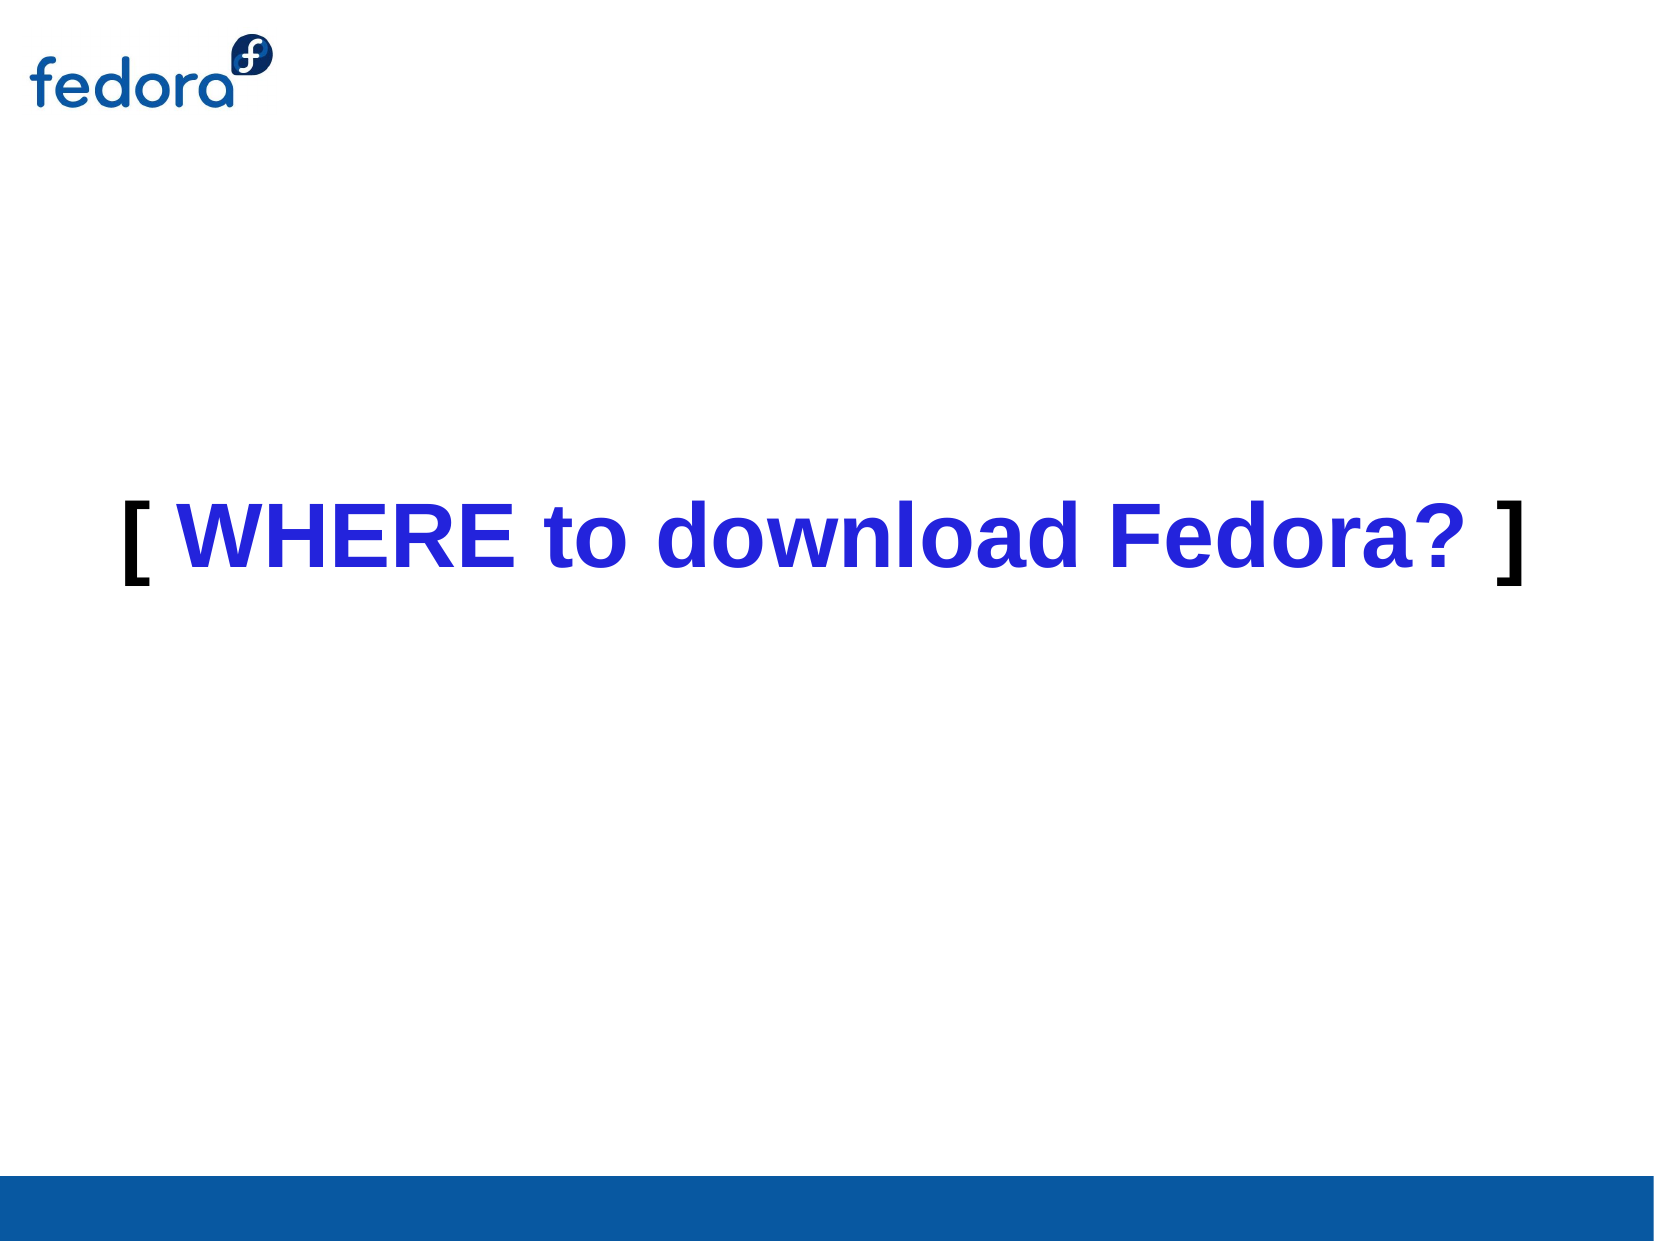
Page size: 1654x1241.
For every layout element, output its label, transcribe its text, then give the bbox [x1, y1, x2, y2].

picture [0, 1176, 1654, 1241]
list [ WHERE to download Fedora? ] [120, 413, 1531, 747]
picture [22, 27, 277, 115]
